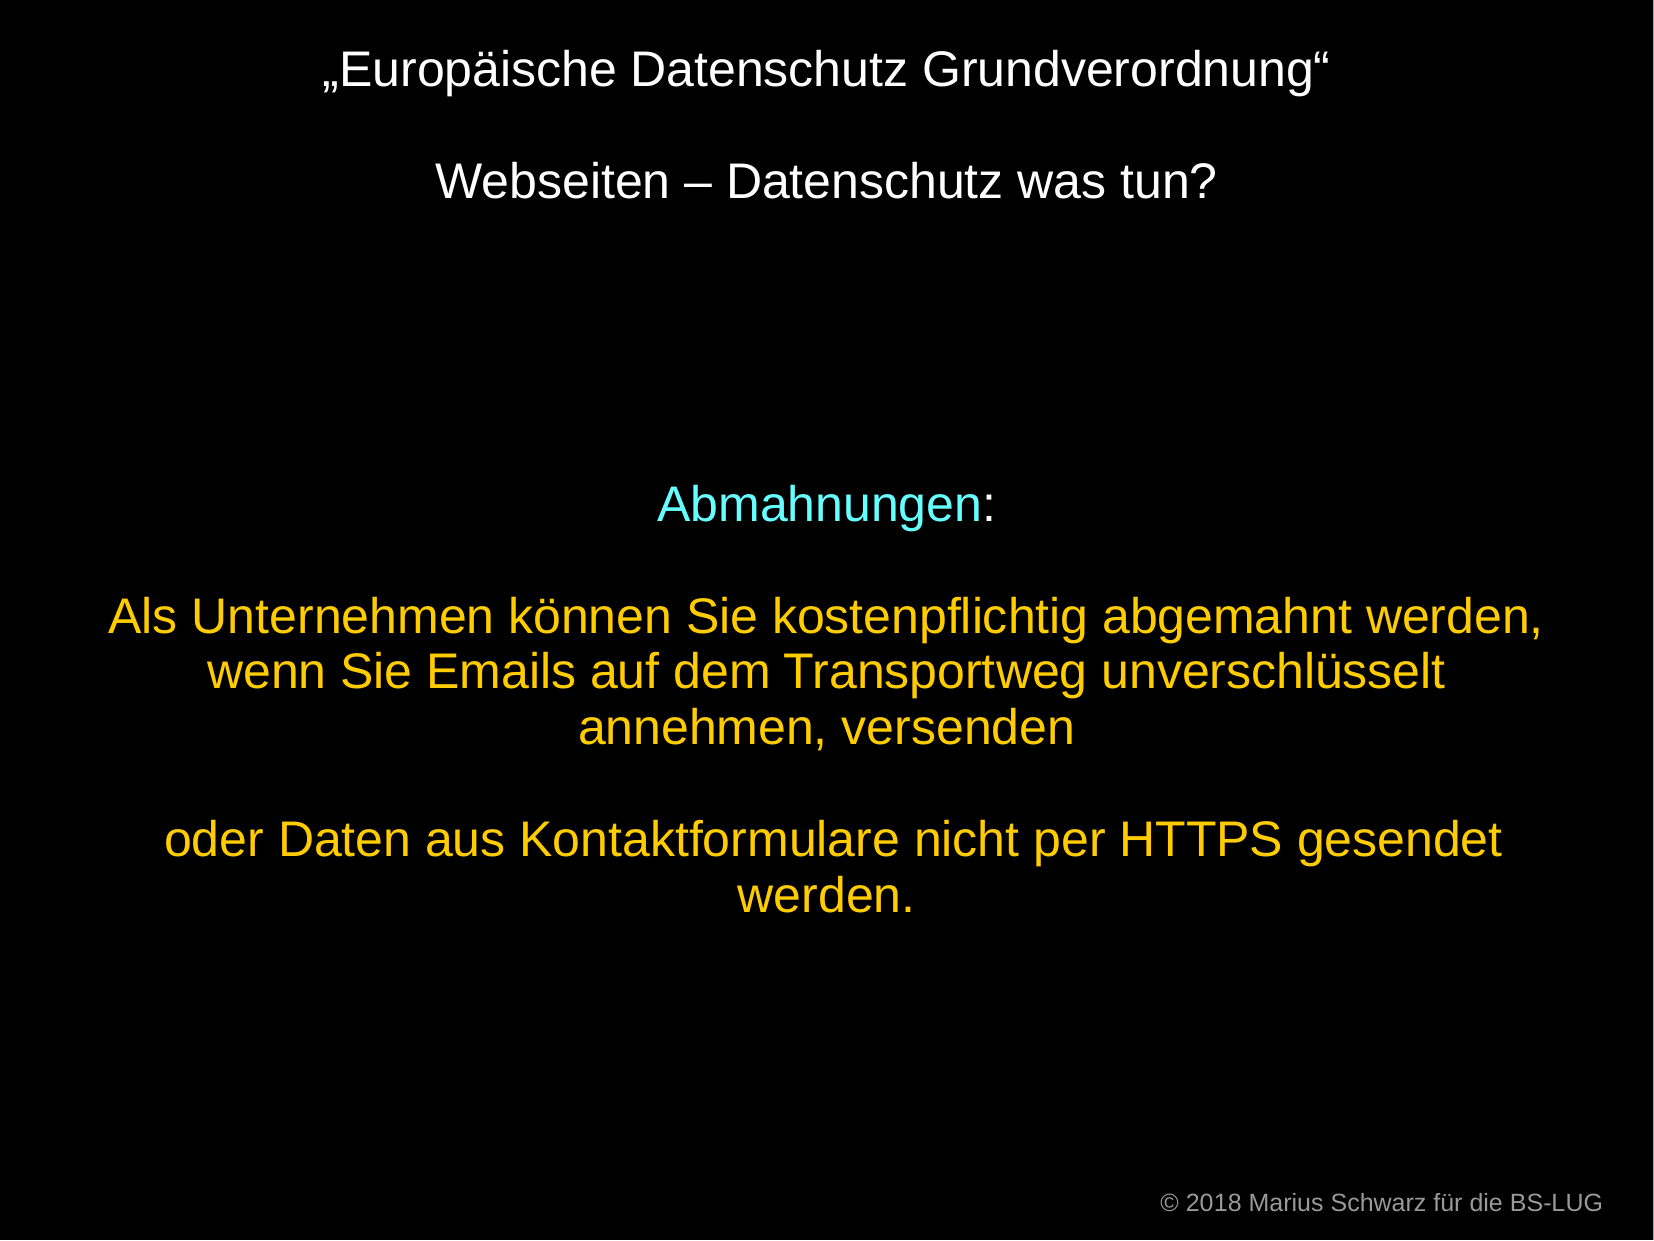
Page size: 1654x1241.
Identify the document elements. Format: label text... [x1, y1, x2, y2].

text_box Abmahnungen: Als Unternehmen können Sie kostenpflichtig abgemahnt werden, wenn Sie Emails auf dem Transportweg unverschlüsselt annehmen, versenden oder Daten aus Kontaktformulare nicht per HTTPS gesendet werden. [82, 290, 1571, 1109]
text_box © 2018 Marius Schwarz für die BS-LUG [1145, 1181, 1630, 1224]
title „Europäische Datenschutz Grundverordnung“ Webseiten – Datenschutz was tun? [82, 41, 1571, 209]
